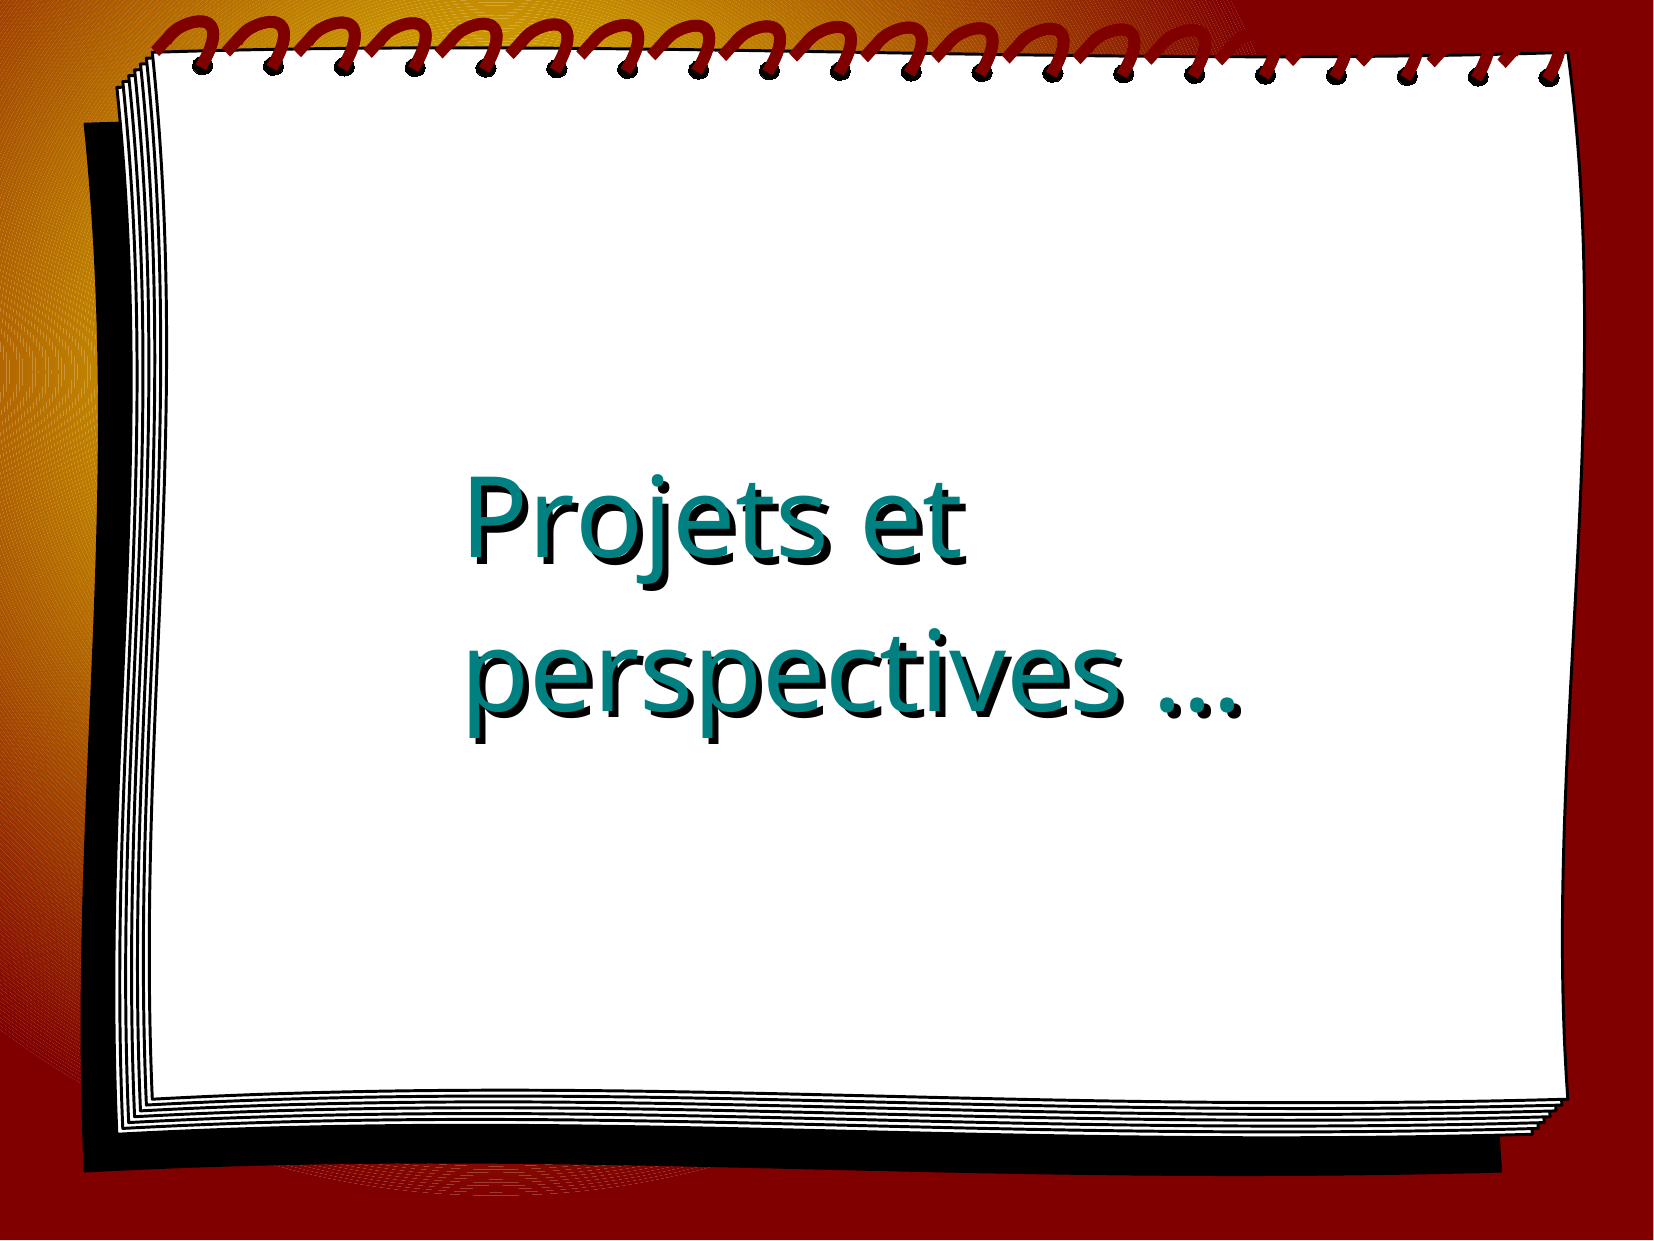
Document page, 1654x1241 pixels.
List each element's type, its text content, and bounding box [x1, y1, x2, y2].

text_box Projets et perspectives ... [460, 437, 1295, 831]
